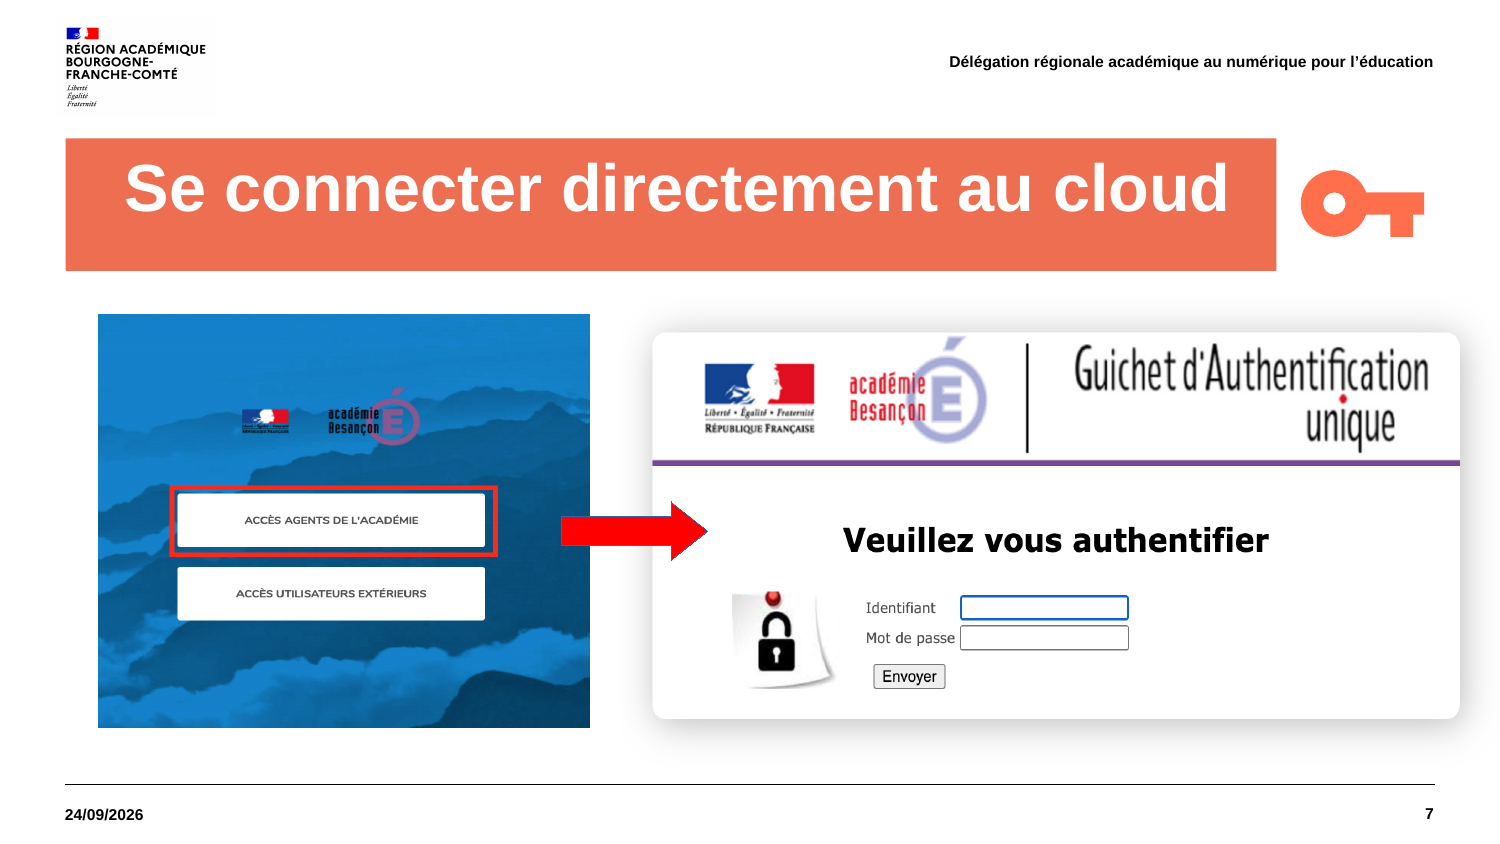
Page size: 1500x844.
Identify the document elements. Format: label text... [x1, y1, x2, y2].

text_box 08/06/2021 [64, 786, 251, 843]
text_box Se connecter directement au cloud [65, 138, 1277, 271]
picture [55, 16, 217, 118]
text_box Délégation régionale académique au numérique pour l’éducation [470, 32, 1434, 90]
text_box <numéro> [1213, 784, 1434, 843]
text_box [1300, 170, 1425, 237]
picture [620, 295, 1500, 767]
text_box [561, 501, 708, 561]
picture [98, 314, 590, 728]
